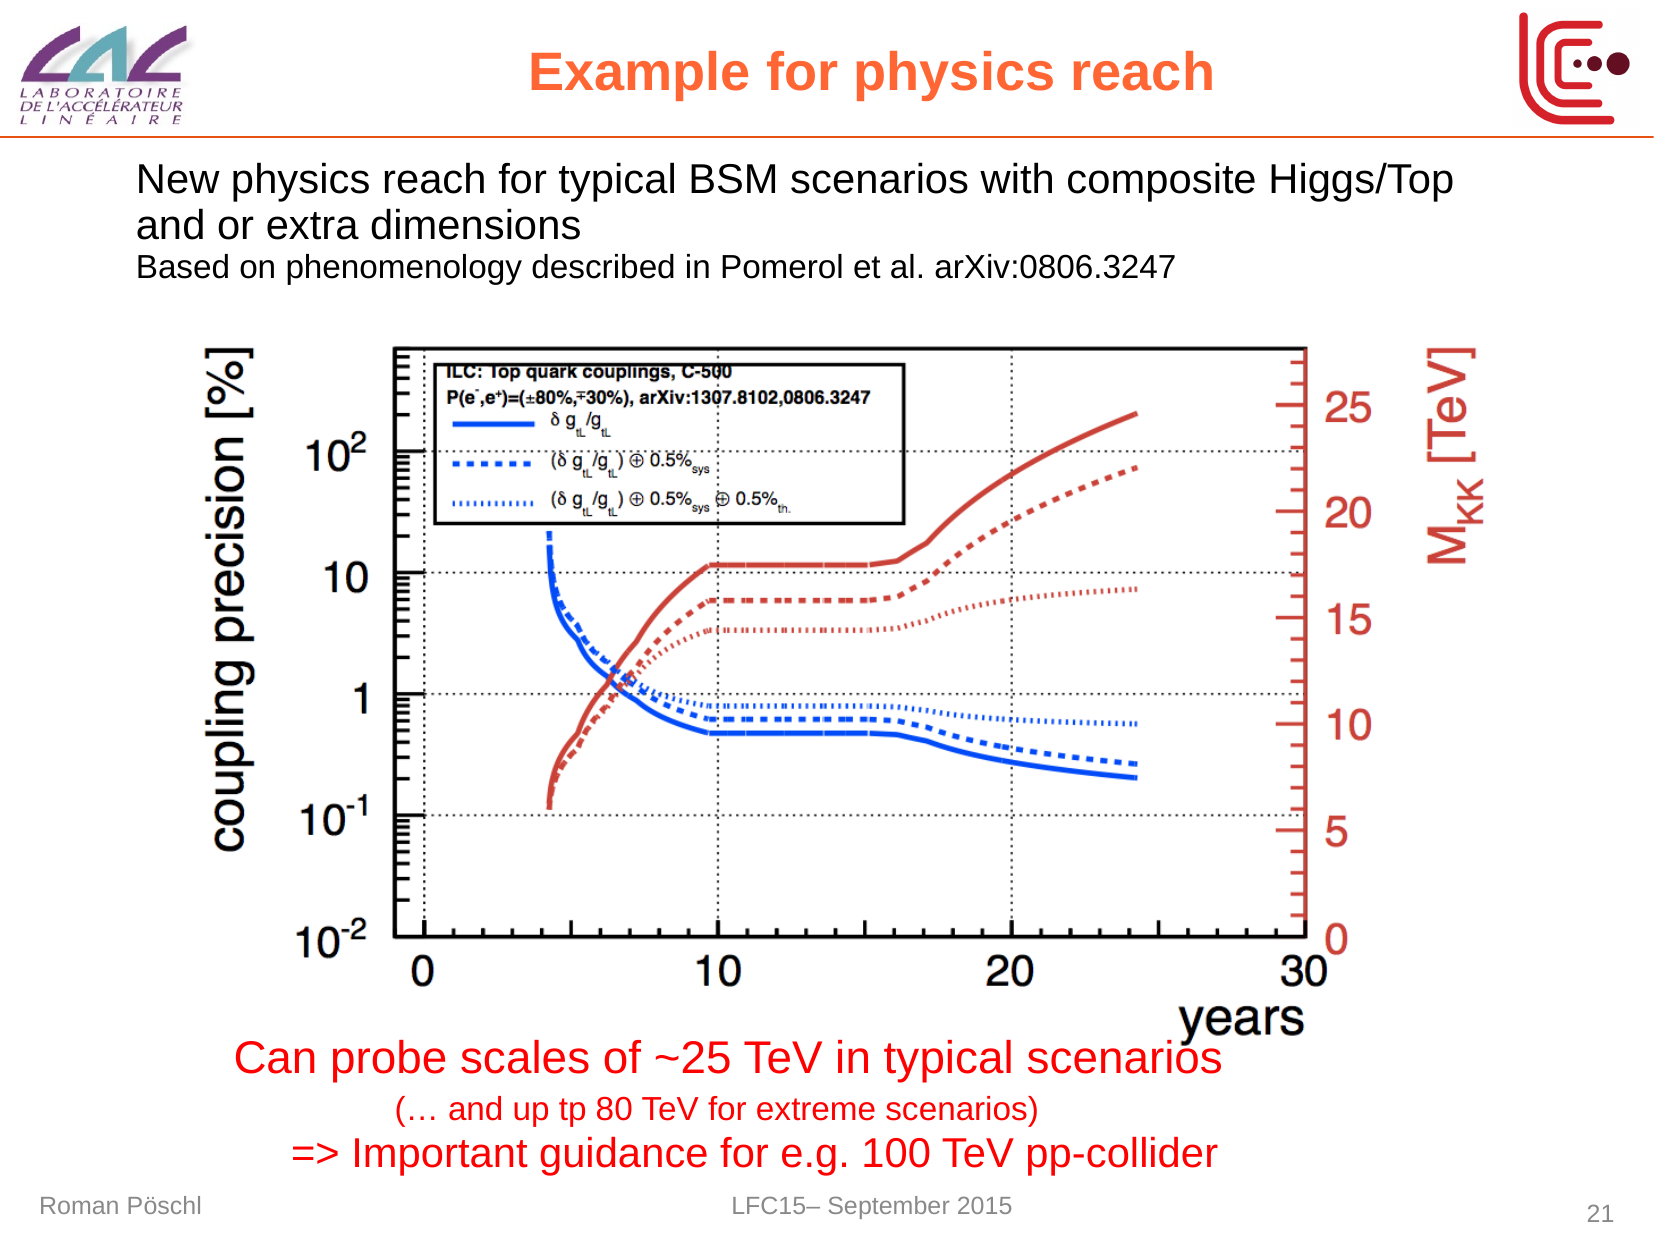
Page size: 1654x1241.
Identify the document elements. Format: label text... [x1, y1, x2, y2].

picture [17, 22, 199, 127]
title Example for physics reach [128, 29, 1617, 113]
picture [167, 286, 1506, 1080]
text_box New physics reach for typical BSM scenarios with composite Higgs/Top and or extra dimensions Based on phenomenology described in Pomerol et al. arXiv:0806.3247 [121, 147, 1634, 299]
picture [1508, 2, 1641, 135]
text_box Can probe scales of ~25 TeV in typical scenarios (… and up tp 80 TeV for extreme scenarios) => Important guidance for e.g. 100 TeV pp-collider [218, 1024, 1504, 1184]
